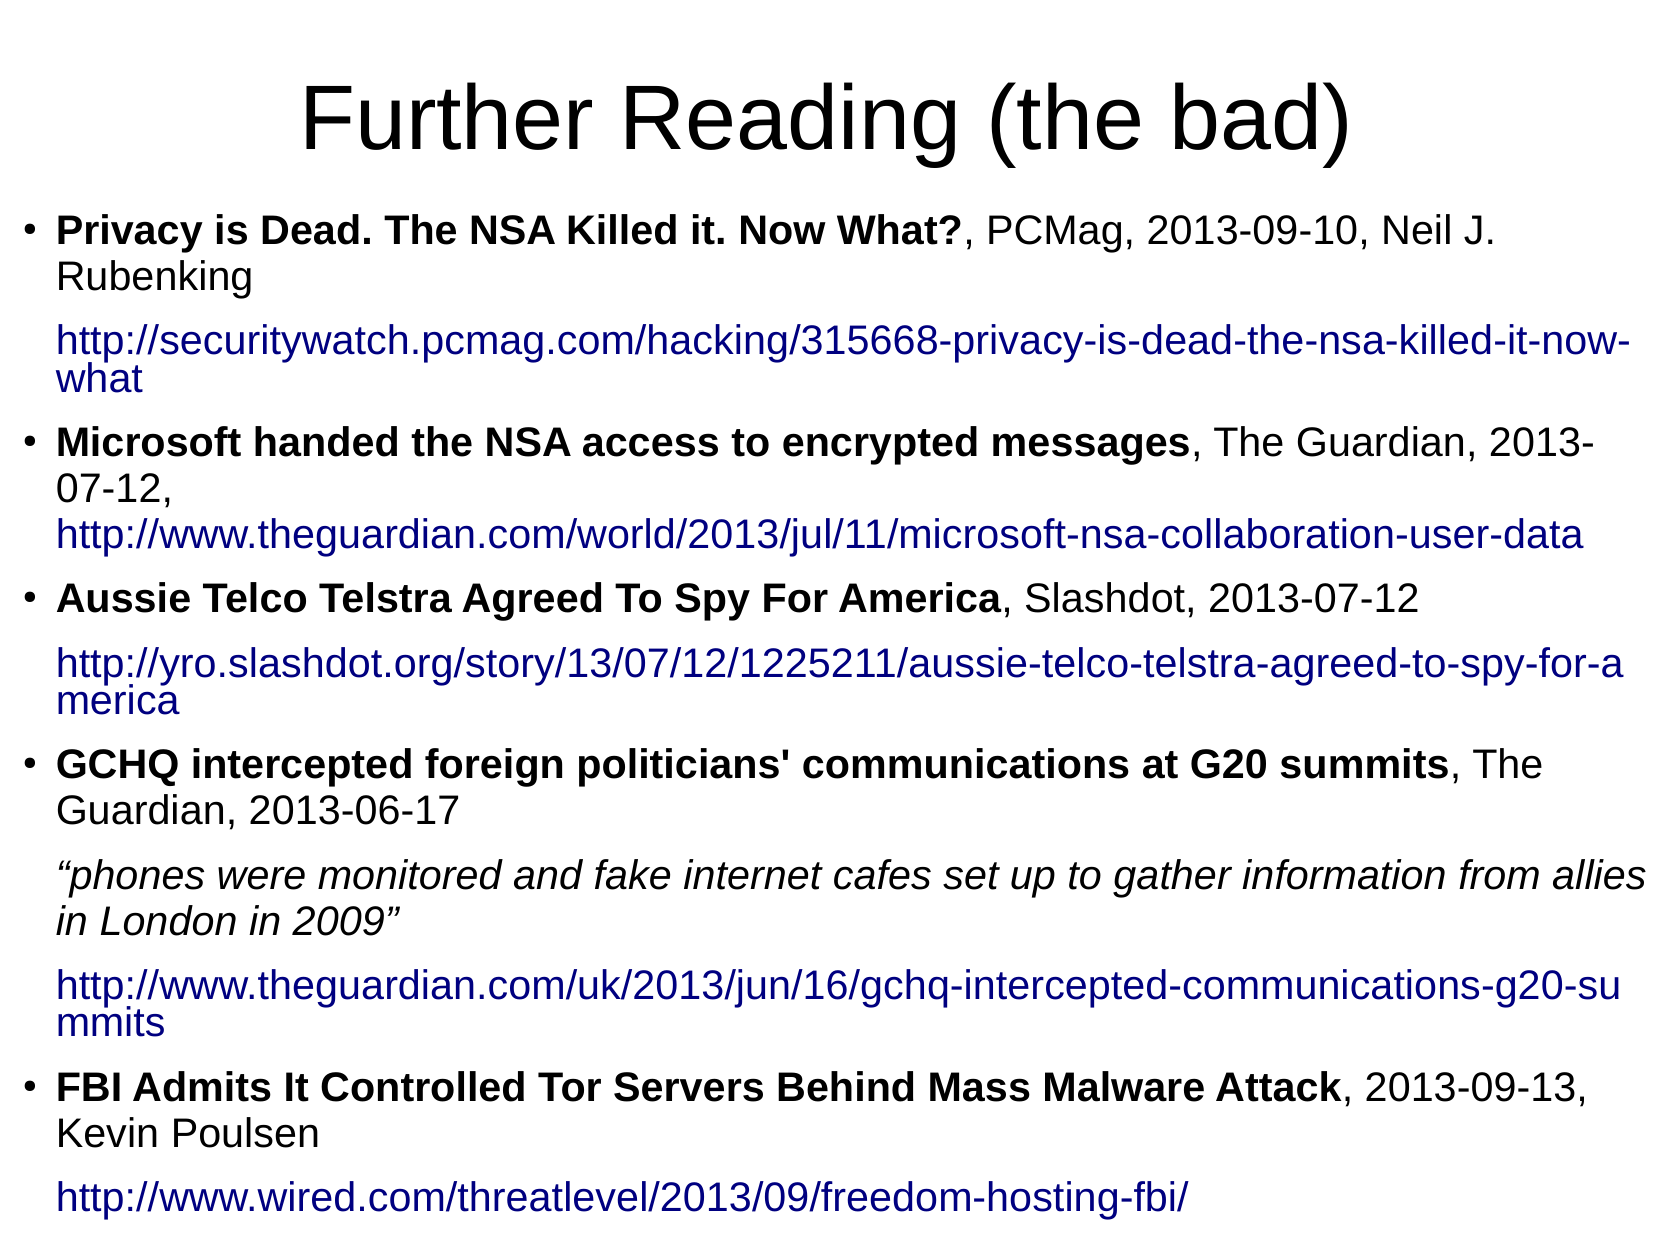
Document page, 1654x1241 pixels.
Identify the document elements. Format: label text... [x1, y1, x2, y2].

list Privacy is Dead. The NSA Killed it. Now What?, PCMag, 2013-09-10, Neil J. Rubenking http://securitywatch.pcmag.com/hacking/315668-privacy-is-dead-the-nsa-killed-it-now-what Microsoft handed the NSA access to encrypted messages, The Guardian, 2013-07-12, http://www.theguardian.com/world/2013/jul/11/microsoft-nsa-collaboration-user-data Aussie Telco Telstra Agreed To Spy For America, Slashdot, 2013-07-12 http://yro.slashdot.org/story/13/07/12/1225211/aussie-telco-telstra-agreed-to-spy-for-america GCHQ intercepted foreign politicians' communications at G20 summits, The Guardian, 2013-06-17 “phones were monitored and fake internet cafes set up to gather information from allies in London in 2009” http://www.theguardian.com/uk/2013/jun/16/gchq-intercepted-communications-g20-summits FBI Admits It Controlled Tor Servers Behind Mass Malware Attack, 2013-09-13, Kevin Poulsen http://www.wired.com/threatlevel/2013/09/freedom-hosting-fbi/ [11, 207, 1648, 1123]
title Further Reading (the bad) [82, 13, 1571, 207]
